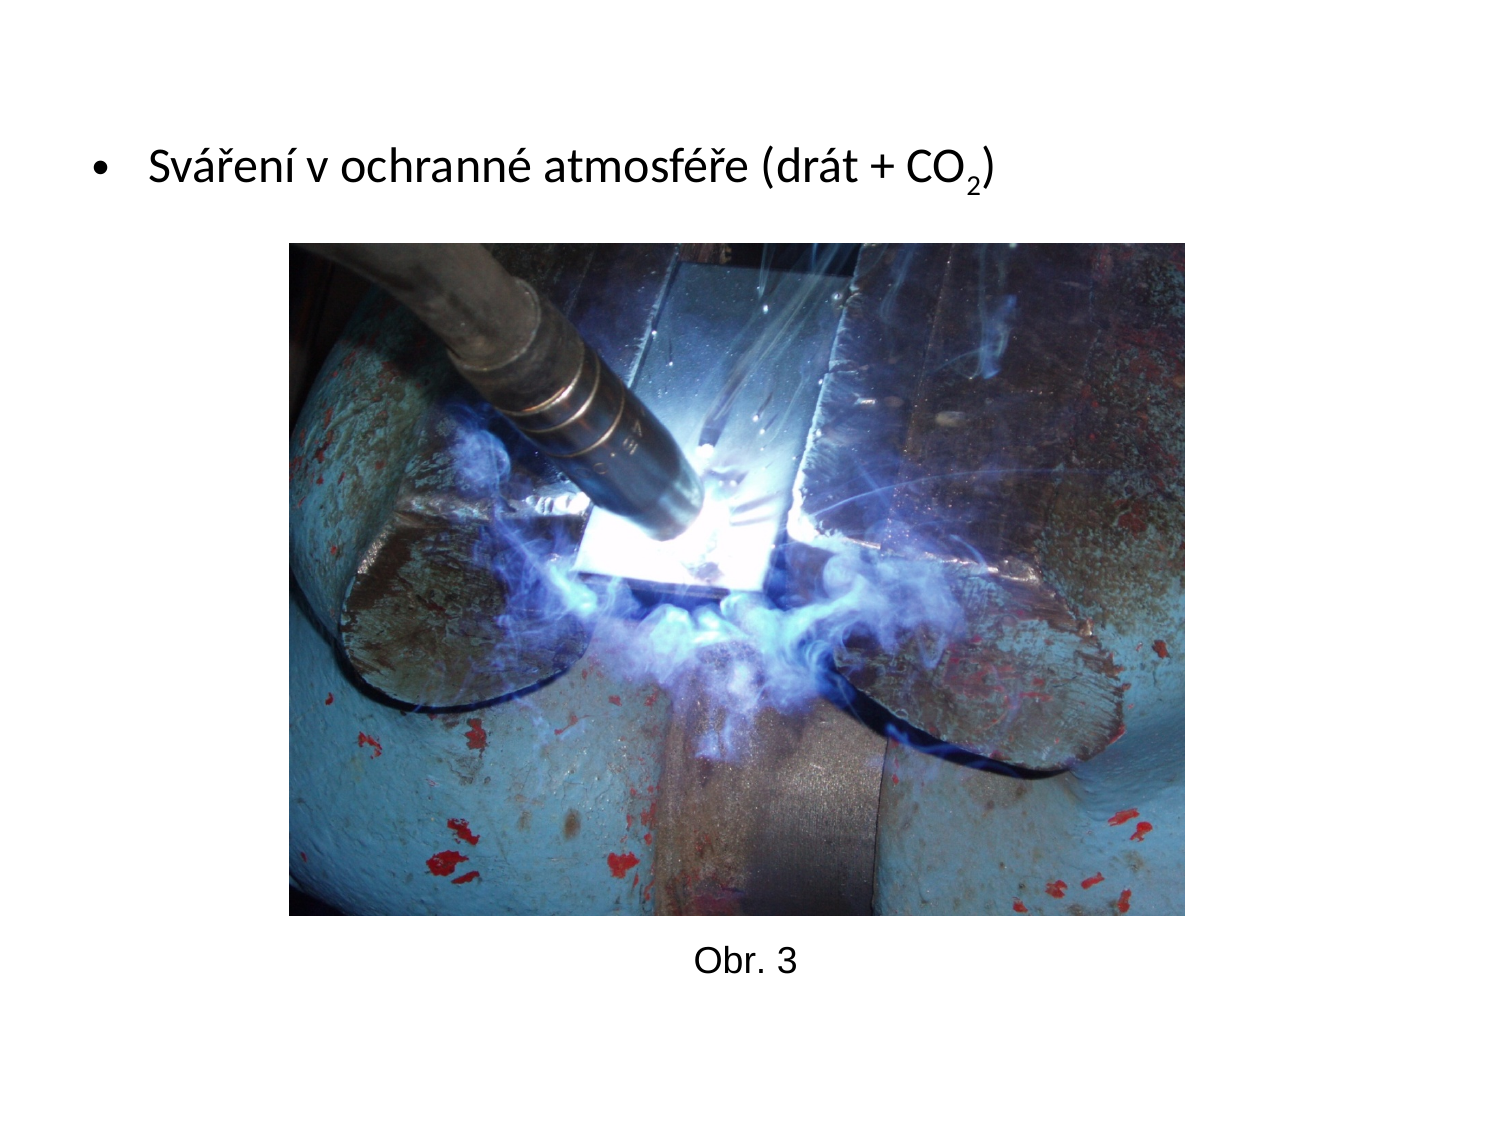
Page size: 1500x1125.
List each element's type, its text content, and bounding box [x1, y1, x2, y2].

text_box Obr. 3 [678, 928, 813, 990]
title [75, 45, 1426, 233]
picture [289, 243, 1185, 916]
list Sváření v ochranné atmosféře (drát + CO2) [76, 125, 1427, 868]
